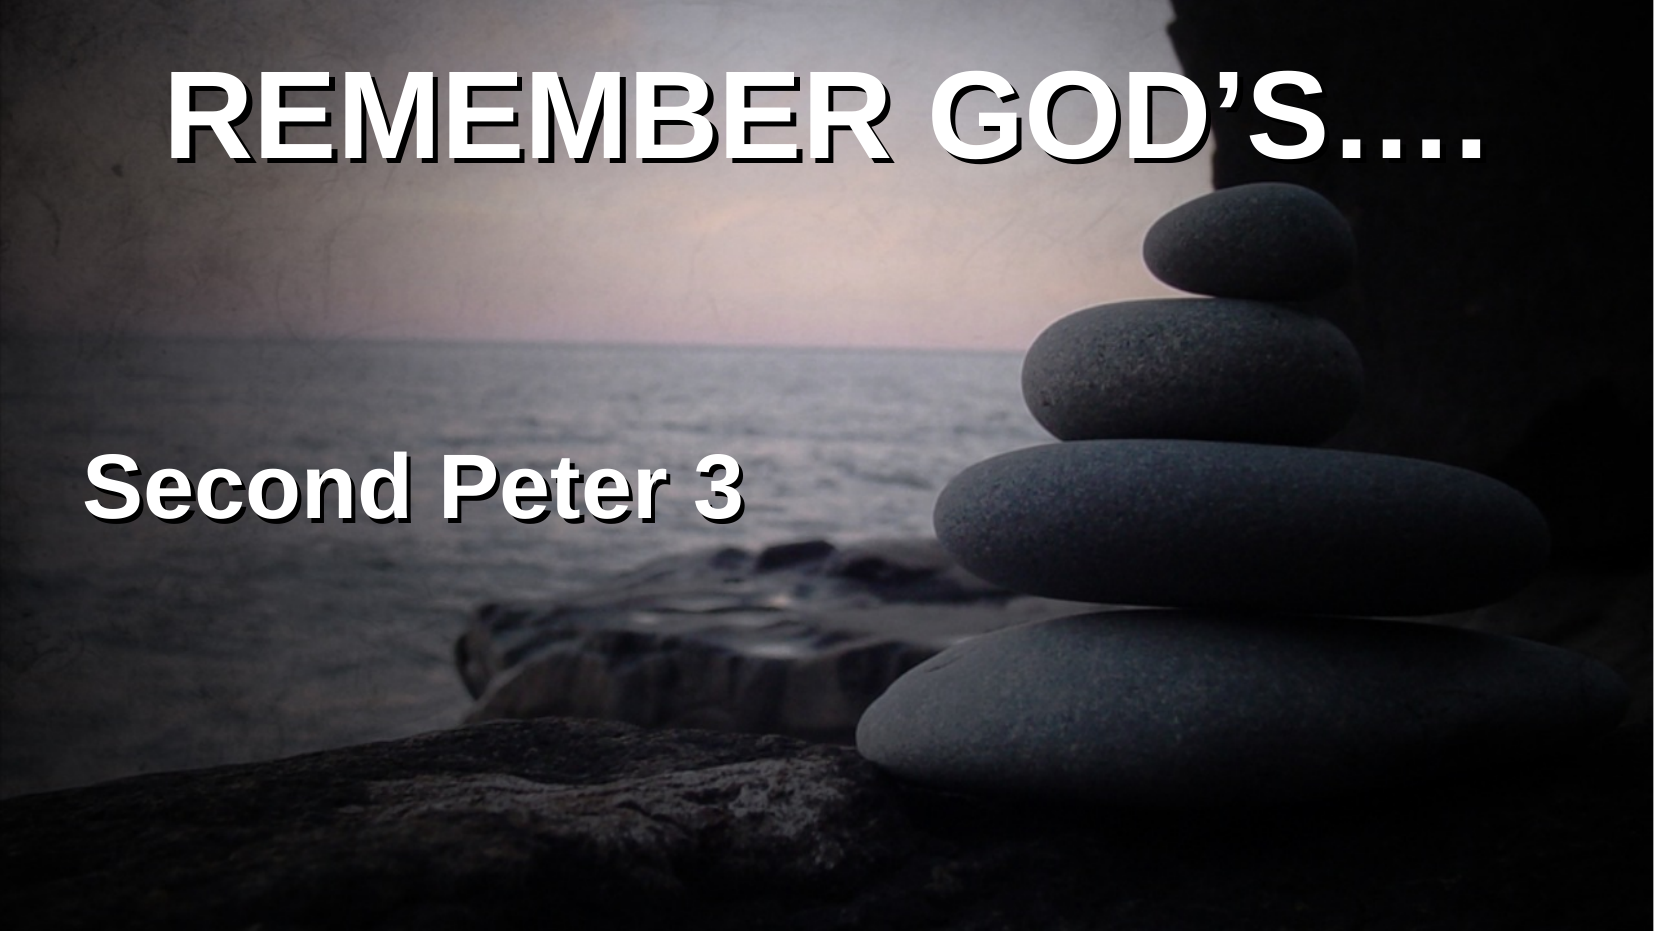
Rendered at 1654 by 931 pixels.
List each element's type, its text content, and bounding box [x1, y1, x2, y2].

title REMEMBER GOD’S…. [82, 37, 1571, 193]
picture [0, 0, 1654, 931]
subtitle Second Peter 3 [82, 217, 1571, 758]
